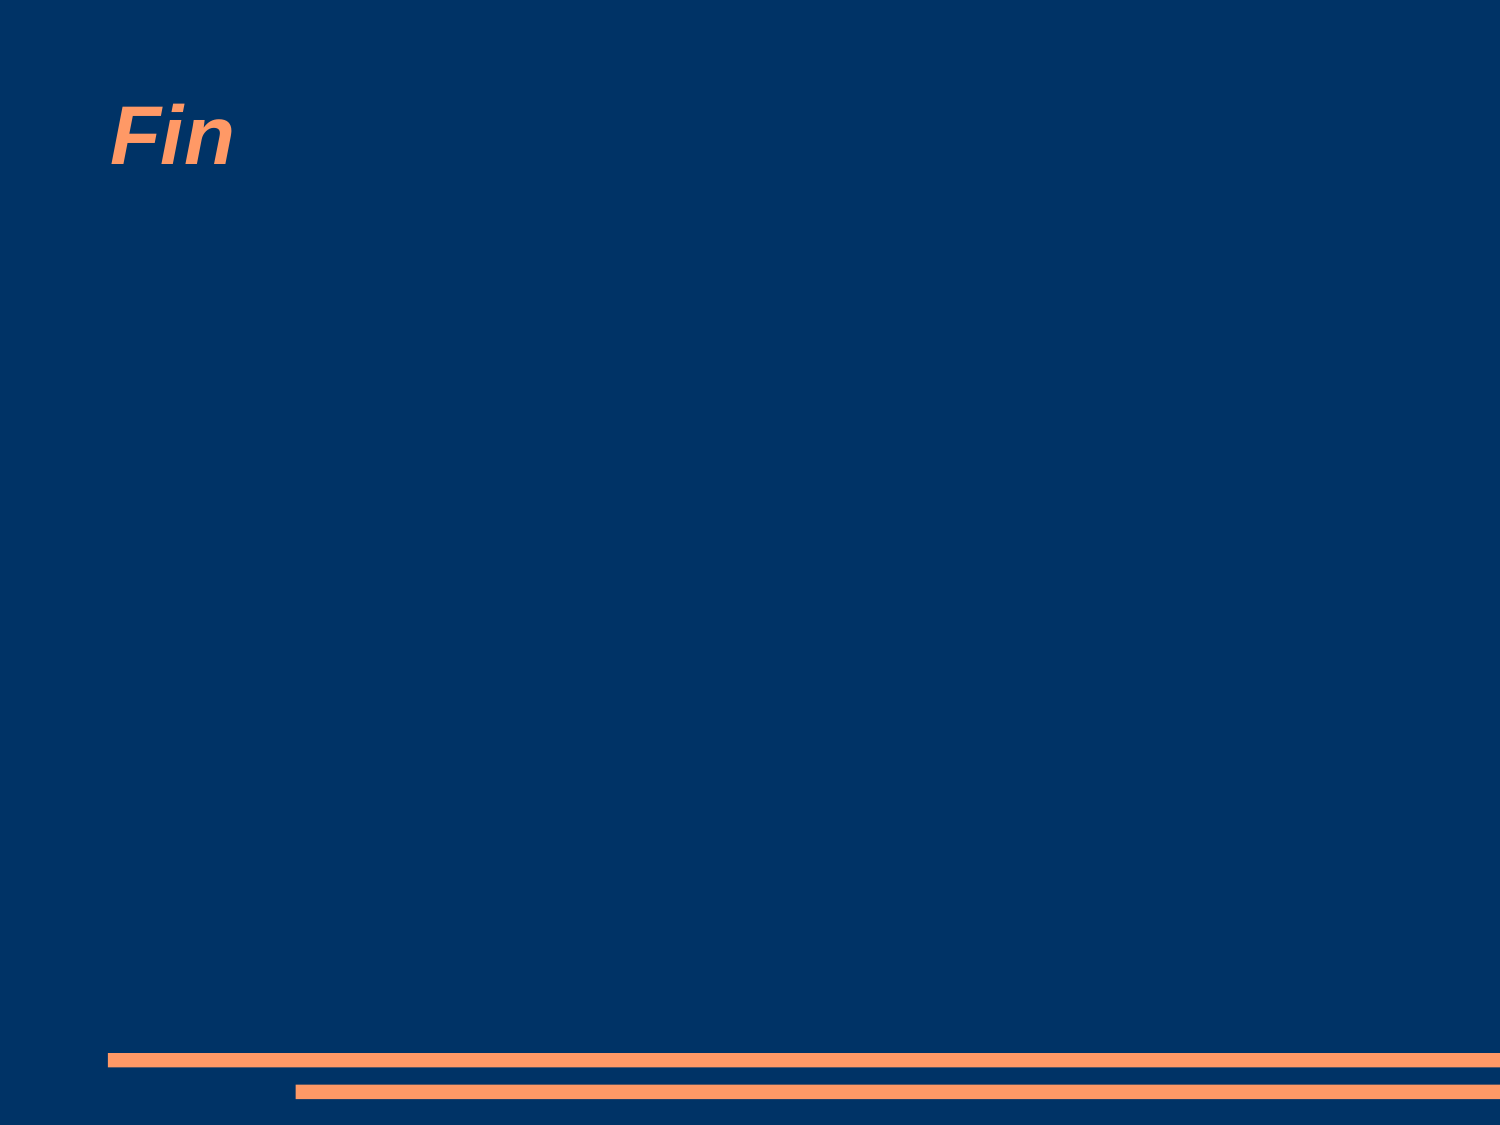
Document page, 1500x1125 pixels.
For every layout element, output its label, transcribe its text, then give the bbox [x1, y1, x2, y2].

title Fin [110, 49, 1392, 223]
